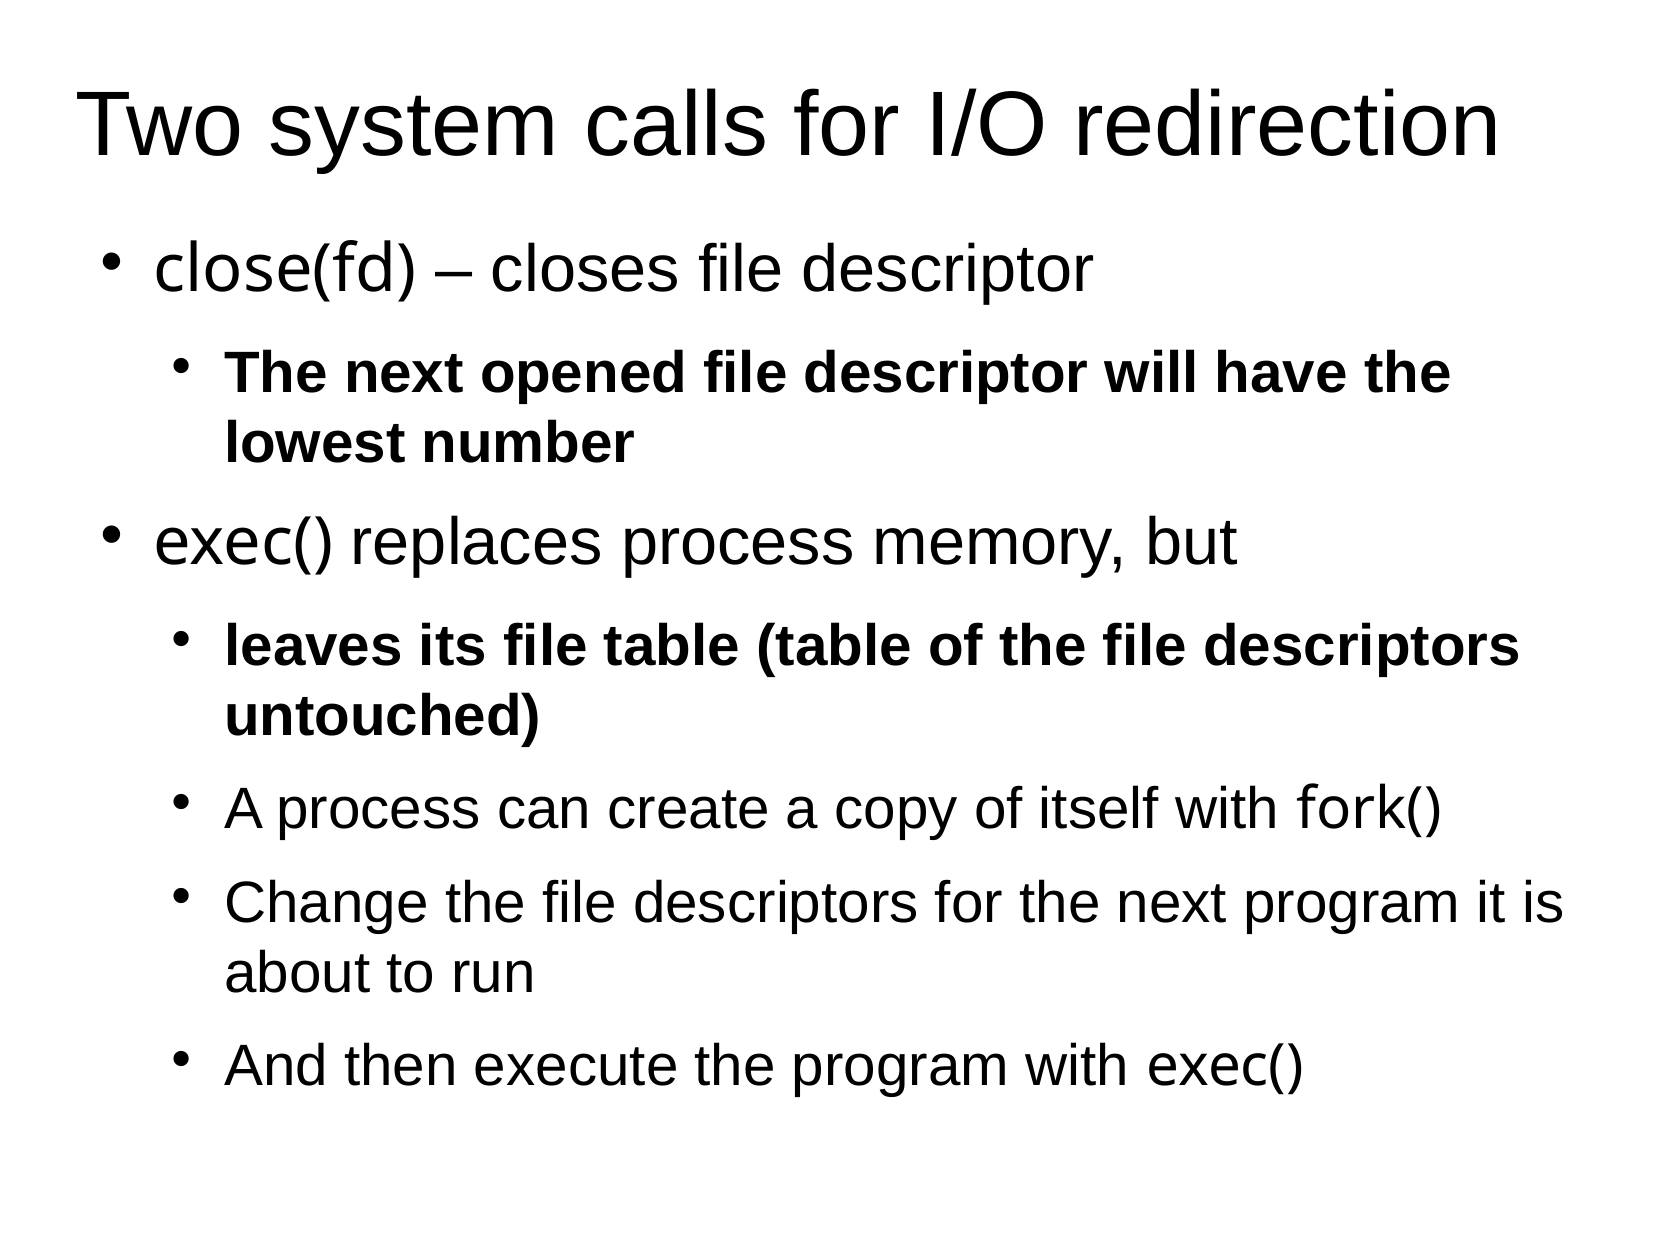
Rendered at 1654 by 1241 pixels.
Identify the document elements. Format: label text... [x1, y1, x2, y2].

title Two system calls for I/O redirection [75, 49, 1538, 188]
list close(fd) – closes file descriptor The next opened file descriptor will have the lowest number exec() replaces process memory, but leaves its file table (table of the file descriptors untouched) A process can create a copy of itself with fork() Change the file descriptors for the next program it is about to run And then execute the program with exec() [82, 225, 1571, 1163]
